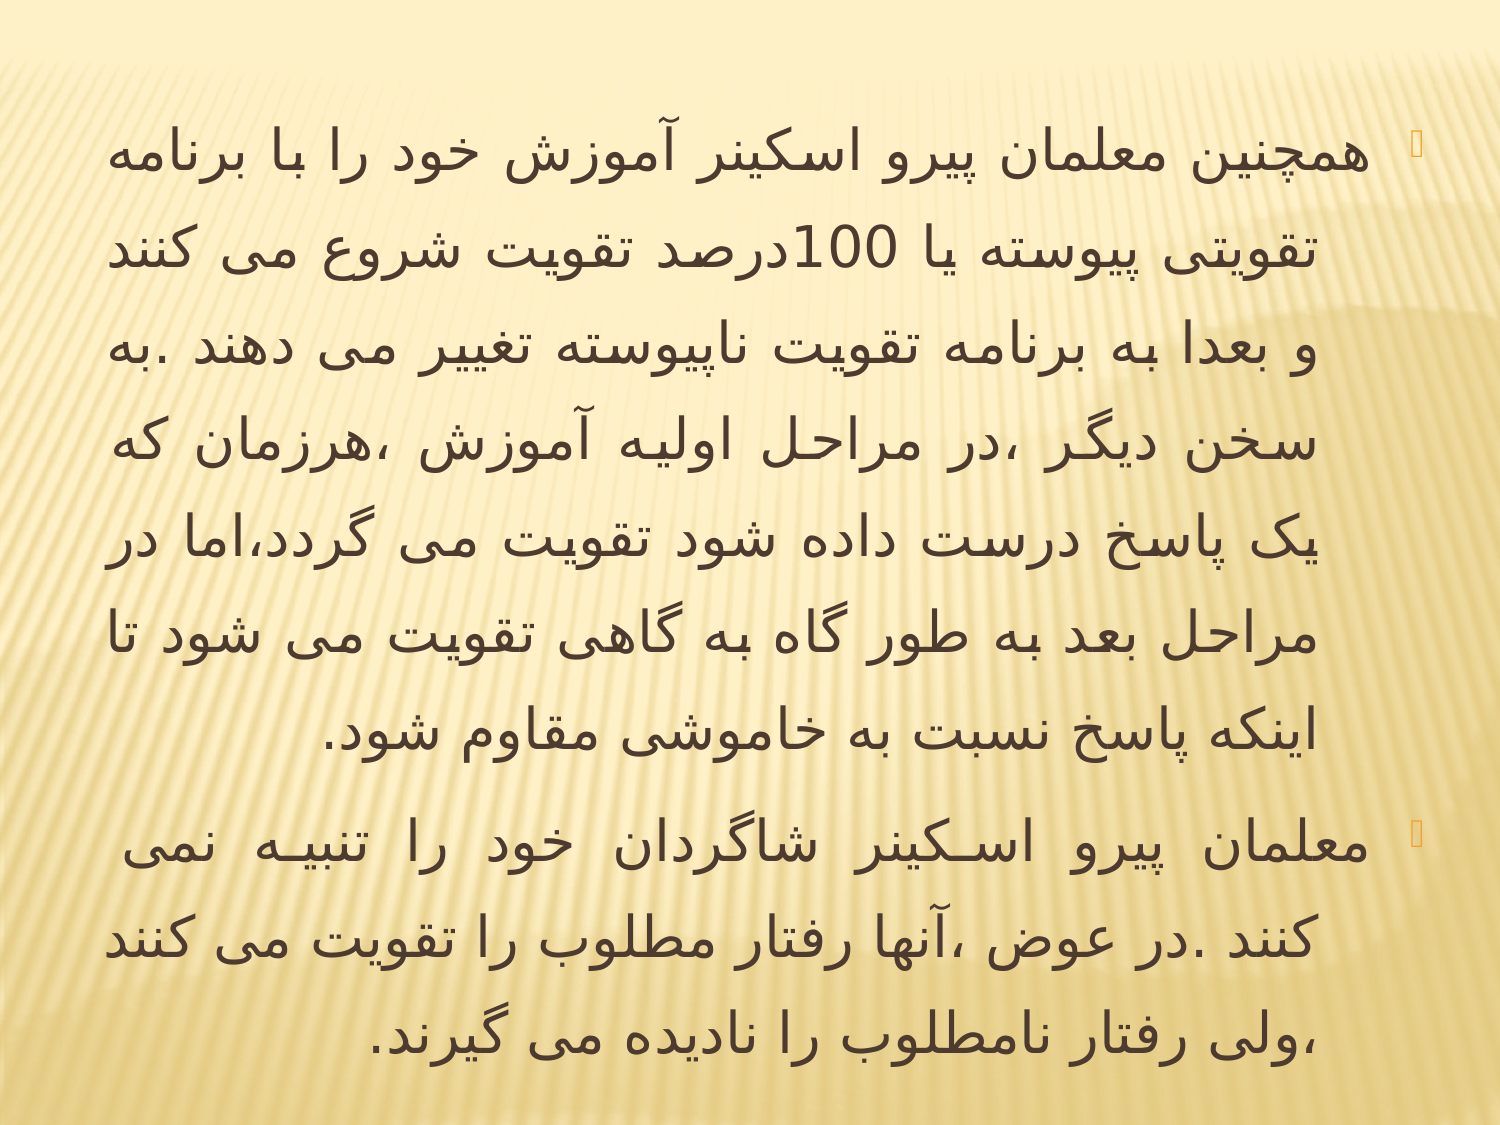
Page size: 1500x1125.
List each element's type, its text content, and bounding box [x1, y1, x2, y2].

list همچنین معلمان پیرو اسکینر آموزش خود را با برنامه تقویتی پیوسته یا 100درصد تقویت شروع می کنند و بعدا به برنامه تقویت ناپیوسته تغییر می دهند .به سخن دیگر ،در مراحل اولیه آموزش ،هرزمان که یک پاسخ درست داده شود تقویت می گردد،اما در مراحل بعد به طور گاه به گاهی تقویت می شود تا اینکه پاسخ نسبت به خاموشی مقاوم شود. معلمان پیرو اسکینر شاگردان خود را تنبیه نمی کنند .در عوض ،آنها رفتار مطلوب را تقویت می کنند ،ولی رفتار نامطلوب را نادیده می گیرند. [88, 78, 1439, 1095]
